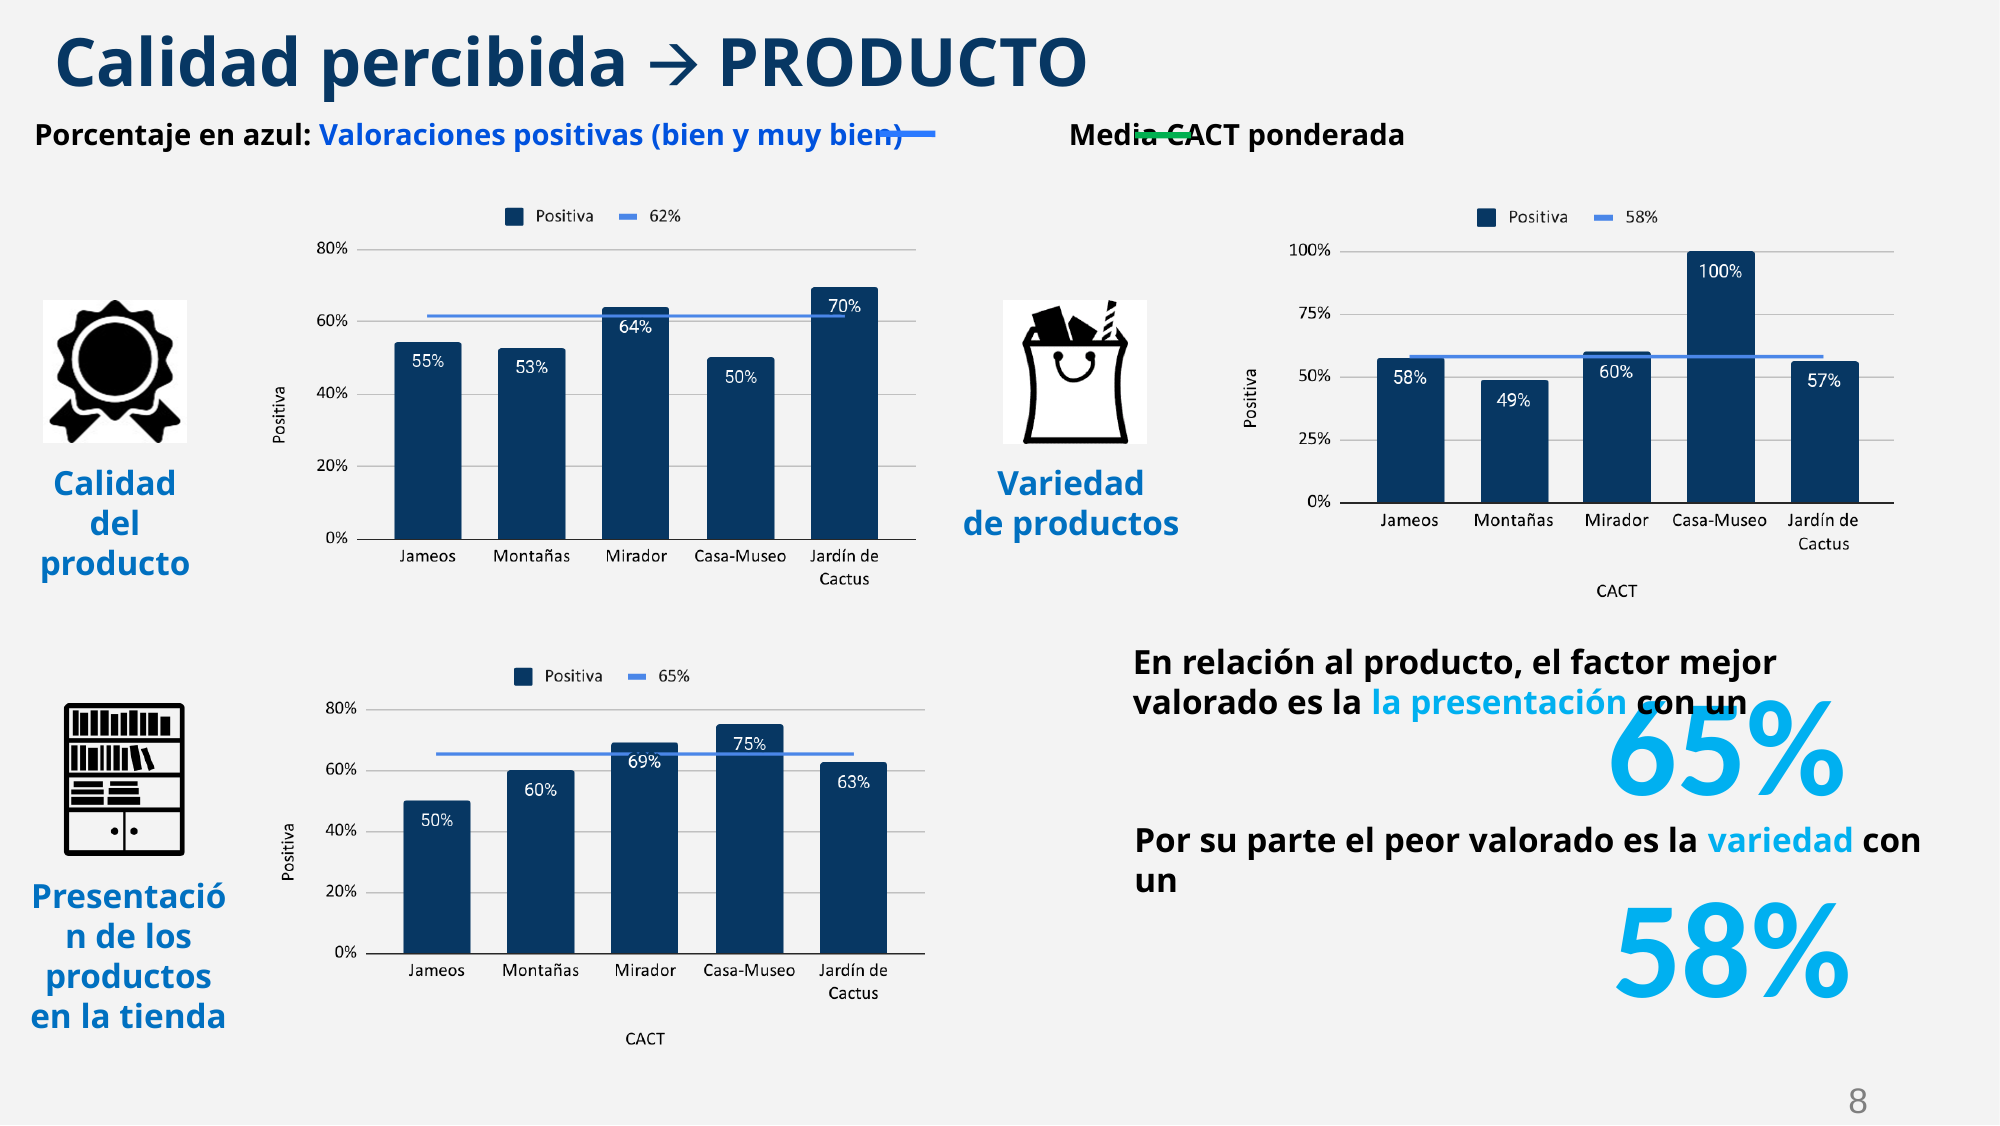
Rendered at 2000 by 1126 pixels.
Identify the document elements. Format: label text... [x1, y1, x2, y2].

picture [258, 646, 945, 1070]
text_box 58% [1597, 868, 1886, 1035]
picture [249, 186, 936, 610]
text_box 65% [1763, 730, 1778, 736]
text_box Calidad del producto [0, 454, 232, 551]
text_box Variedad de productos [936, 454, 1211, 551]
picture [1003, 300, 1147, 444]
text_box Presentación de los productos en la tienda [7, 867, 250, 1045]
picture [47, 703, 201, 856]
picture [1219, 186, 1915, 624]
text_box Por su parte el peor valorado es la variedad con un [1119, 811, 1953, 868]
text_box 65% [1628, 749, 1657, 782]
text_box En relación al producto, el factor mejor valorado es la la presentación con un [1117, 633, 1924, 730]
picture [43, 300, 187, 444]
text_box Porcentaje en azul: Valoraciones positivas (bien y muy bien) Media CACT ponderada [19, 109, 1988, 158]
text_box 65% [1592, 730, 1881, 811]
slide_number <number> [1419, 1069, 1886, 1126]
text_box Calidad percibida 🡪 PRODUCTO [54, 0, 1126, 109]
